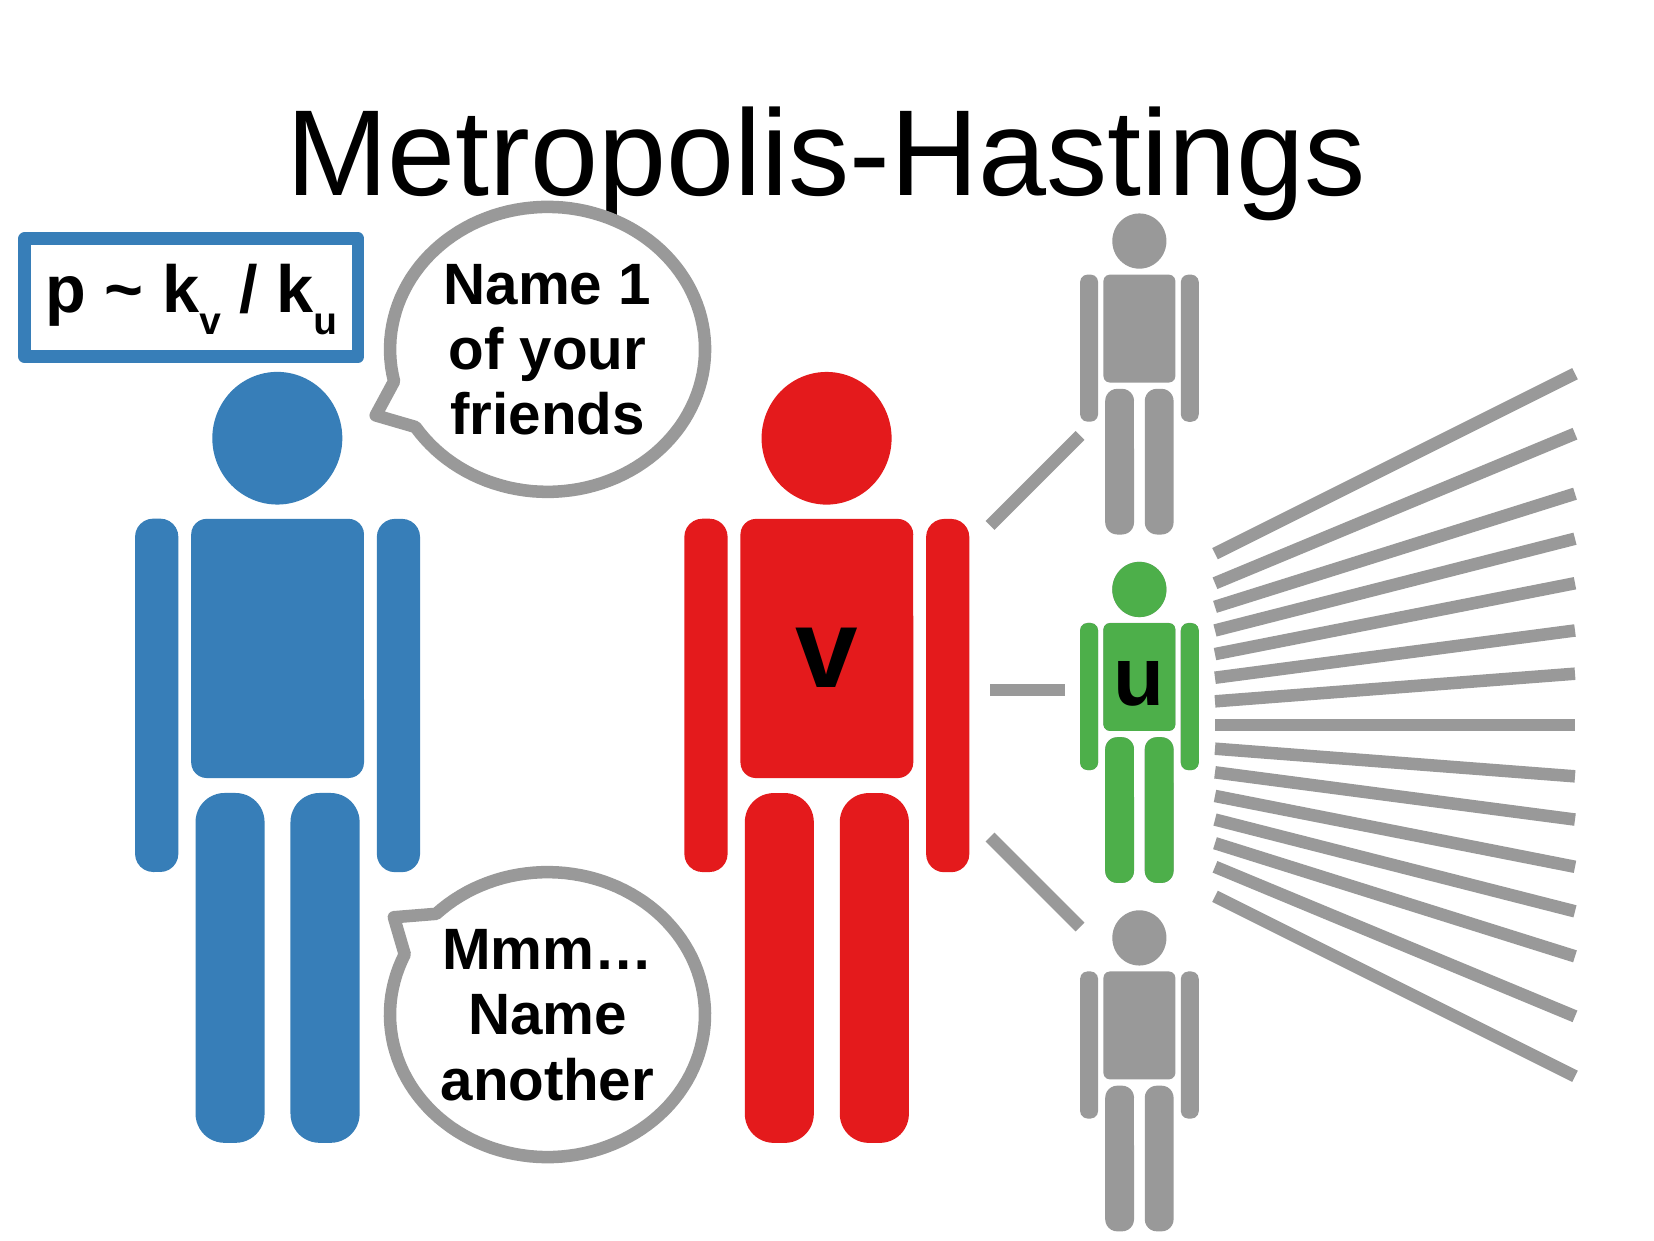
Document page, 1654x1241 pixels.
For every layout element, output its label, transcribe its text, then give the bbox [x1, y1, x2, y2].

text_box [1080, 971, 1099, 1119]
text_box [761, 371, 892, 505]
text_box [1112, 561, 1167, 618]
text_box [684, 518, 728, 873]
text_box [926, 518, 970, 873]
text_box [839, 793, 909, 1143]
text_box [1144, 737, 1174, 883]
text_box [1112, 213, 1167, 269]
text_box [1144, 388, 1174, 535]
text_box [1103, 274, 1176, 383]
text_box [290, 792, 360, 1143]
text_box [744, 793, 814, 1143]
text_box u [1103, 623, 1176, 731]
text_box Name 1 of your friends [375, 206, 706, 492]
text_box [1112, 910, 1167, 966]
text_box v [740, 518, 914, 779]
text_box p ~ kv / ku [24, 238, 358, 345]
text_box [212, 371, 343, 505]
title Metropolis-Hastings [82, 49, 1571, 257]
text_box [1105, 1085, 1135, 1232]
text_box [1103, 971, 1176, 1080]
text_box [191, 518, 365, 779]
text_box [1180, 622, 1199, 771]
text_box [1105, 388, 1135, 535]
text_box [1180, 971, 1199, 1119]
text_box Mmm… Name another [390, 872, 706, 1158]
text_box [135, 518, 179, 873]
text_box [1180, 274, 1199, 422]
text_box [376, 518, 421, 873]
text_box [1144, 1085, 1174, 1232]
text_box [195, 792, 265, 1143]
text_box [1105, 737, 1135, 883]
text_box [1080, 274, 1099, 422]
text_box [1080, 622, 1099, 771]
